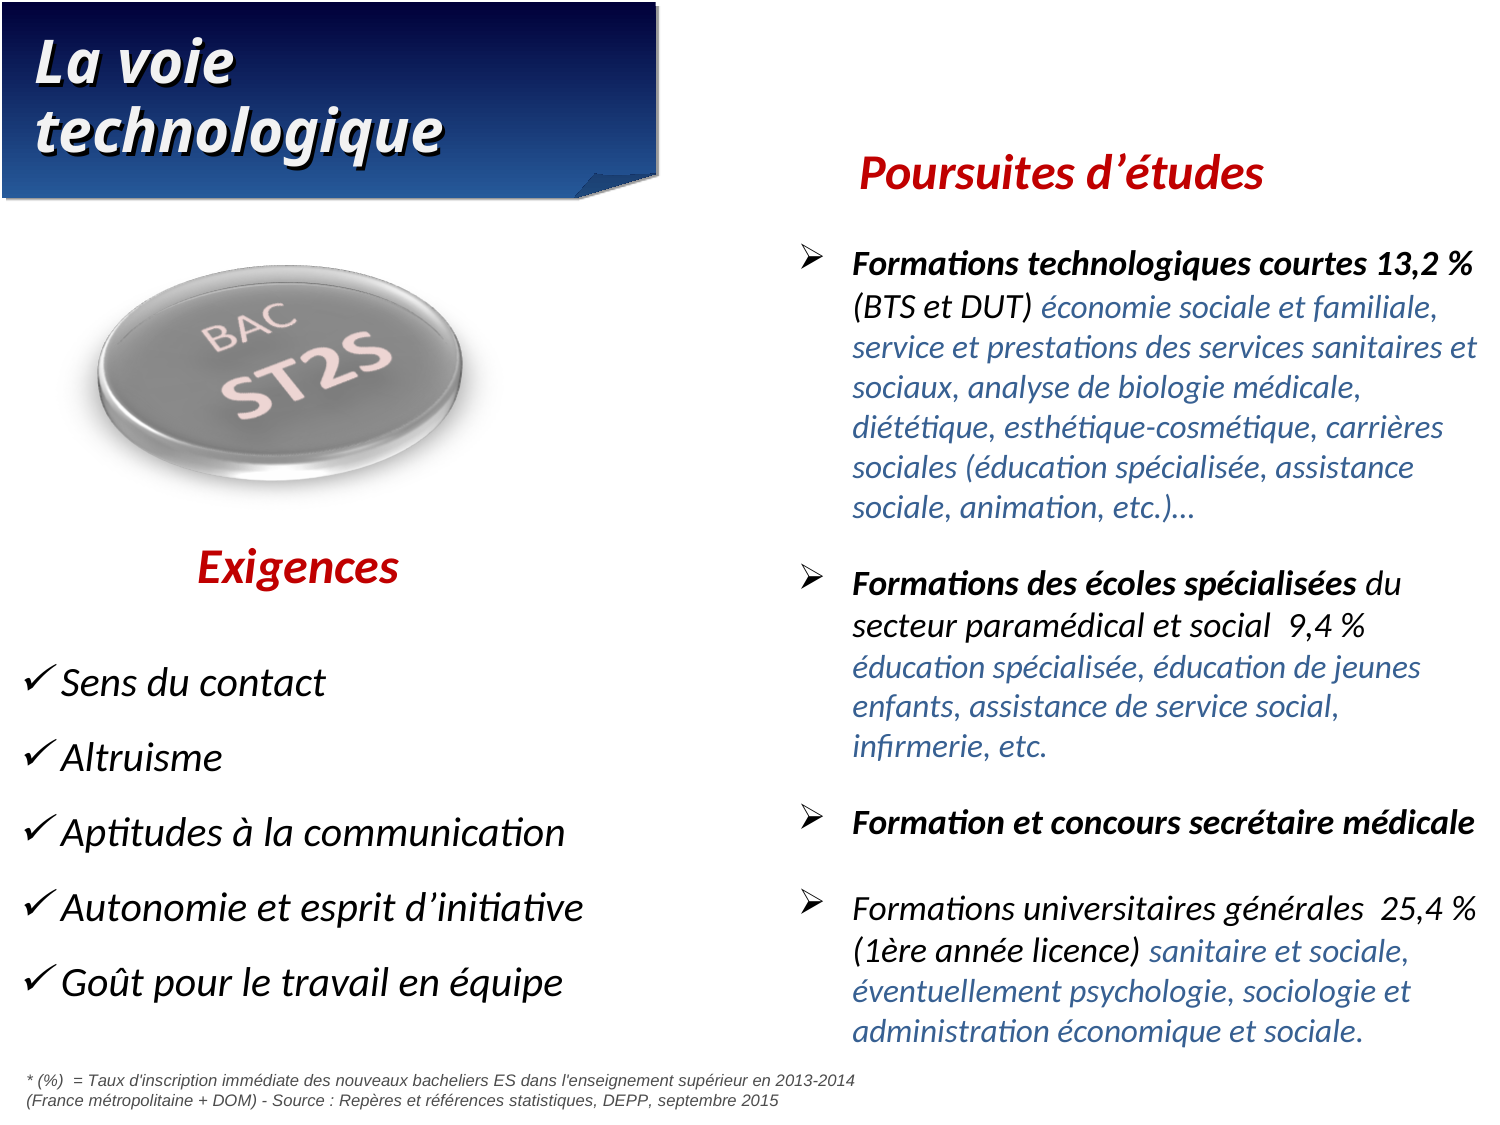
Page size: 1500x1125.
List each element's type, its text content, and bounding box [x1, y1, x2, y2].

text_box La voie technologique [34, 28, 644, 167]
text_box Poursuites d’études [844, 131, 1451, 282]
text_box  Sens du contact  Altruisme  Aptitudes à la communication  Autonomie et esprit d’initiative  Goût pour le travail en équipe [0, 621, 621, 1059]
text_box [2, 2, 656, 199]
picture [0, 215, 610, 580]
text_box Exigences [75, 526, 522, 610]
text_box Formations technologiques courtes 13,2 % (BTS et DUT) économie sociale et familiale, service et prestations des services sanitaires et sociaux, analyse de biologie médicale, diététique, esthétique-cosmétique, carrières sociales (éducation spécialisée, assistance sociale, animation, etc.)… Formations des écoles spécialisées du secteur paramédical et social 9,4 % éducation spécialisée, éducation de jeunes enfants, assistance de service social, infirmerie, etc. Formation et concours secrétaire médicale Formations universitaires générales 25,4 % (1ère année licence) sanitaire et sociale, éventuellement psychologie, sociologie et administration économique et sociale. [783, 232, 1500, 1125]
text_box * (%) = Taux d'inscription immédiate des nouveaux bacheliers ES dans l'enseignement supérieur en 2013-2014 (France métropolitaine + DOM) - Source : Repères et références statistiques, DEPP, septembre 2015 [11, 1061, 1117, 1118]
